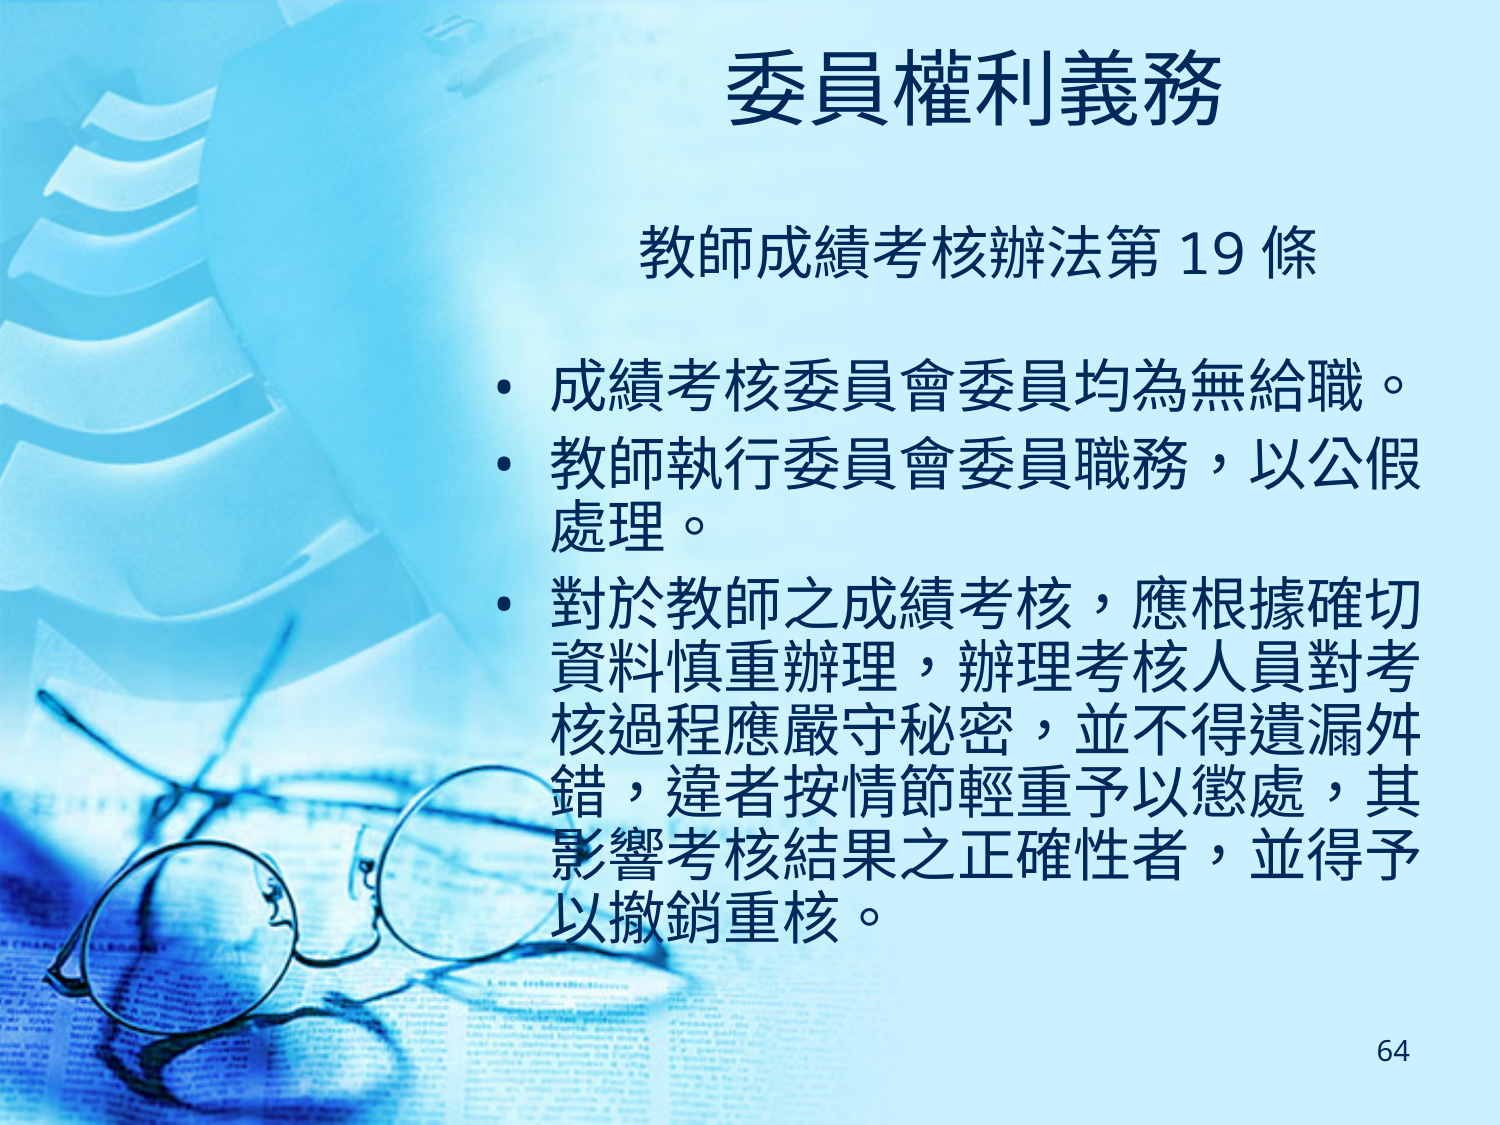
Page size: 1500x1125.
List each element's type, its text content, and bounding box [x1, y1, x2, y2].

text_box 教師成績考核辦法第19條 [608, 172, 1371, 303]
title 委員權利義務 [608, 0, 1341, 172]
picture [0, 0, 1500, 1125]
list 成績考核委員會委員均為無給職。 教師執行委員會委員職務，以公假處理。 對於教師之成績考核，應根據確切資料慎重辦理，辦理考核人員對考核過程應嚴守秘密，並不得遺漏舛錯，違者按情節輕重予以懲處，其影響考核結果之正確性者，並得予以撤銷重核。 [478, 350, 1465, 1000]
